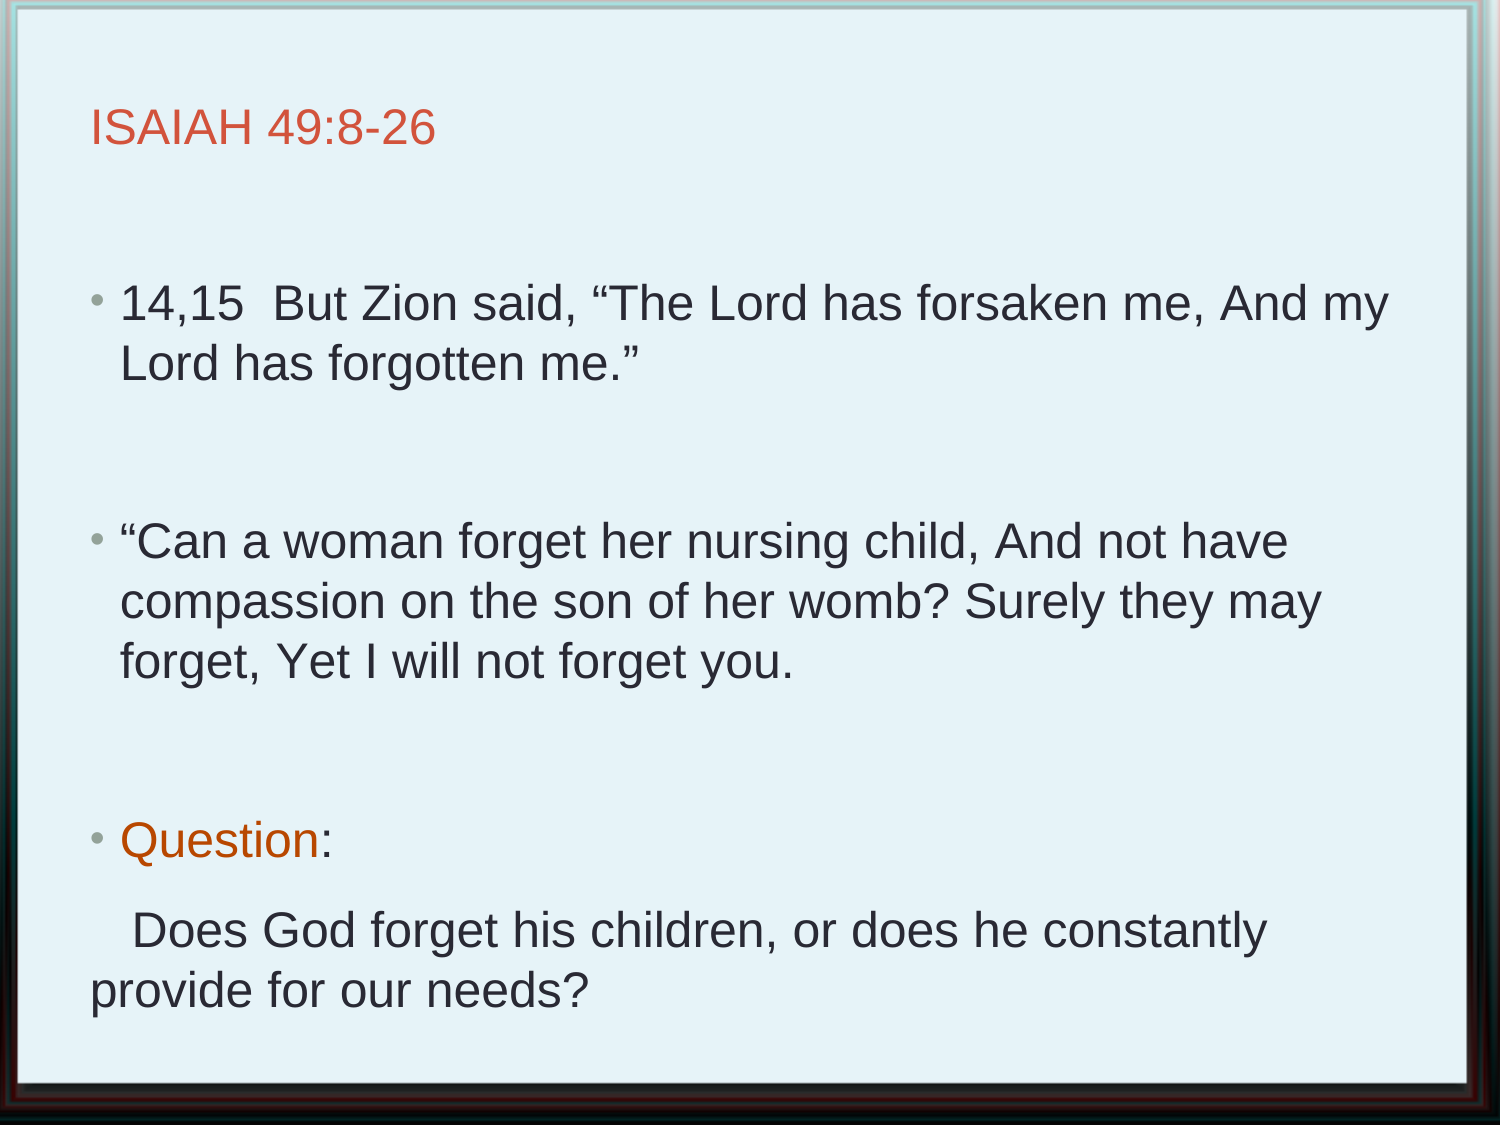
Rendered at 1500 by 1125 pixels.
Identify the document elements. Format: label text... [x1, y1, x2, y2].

list 14,15 But Zion said, “The Lord has forsaken me, And my Lord has forgotten me.” “Can a woman forget her nursing child, And not have compassion on the son of her womb? Surely they may forget, Yet I will not forget you. Question: Does God forget his children, or does he constantly provide for our needs? [75, 262, 1425, 1063]
title ISAIAH 49:8-26 [75, 87, 1425, 250]
picture [0, 0, 1500, 1125]
